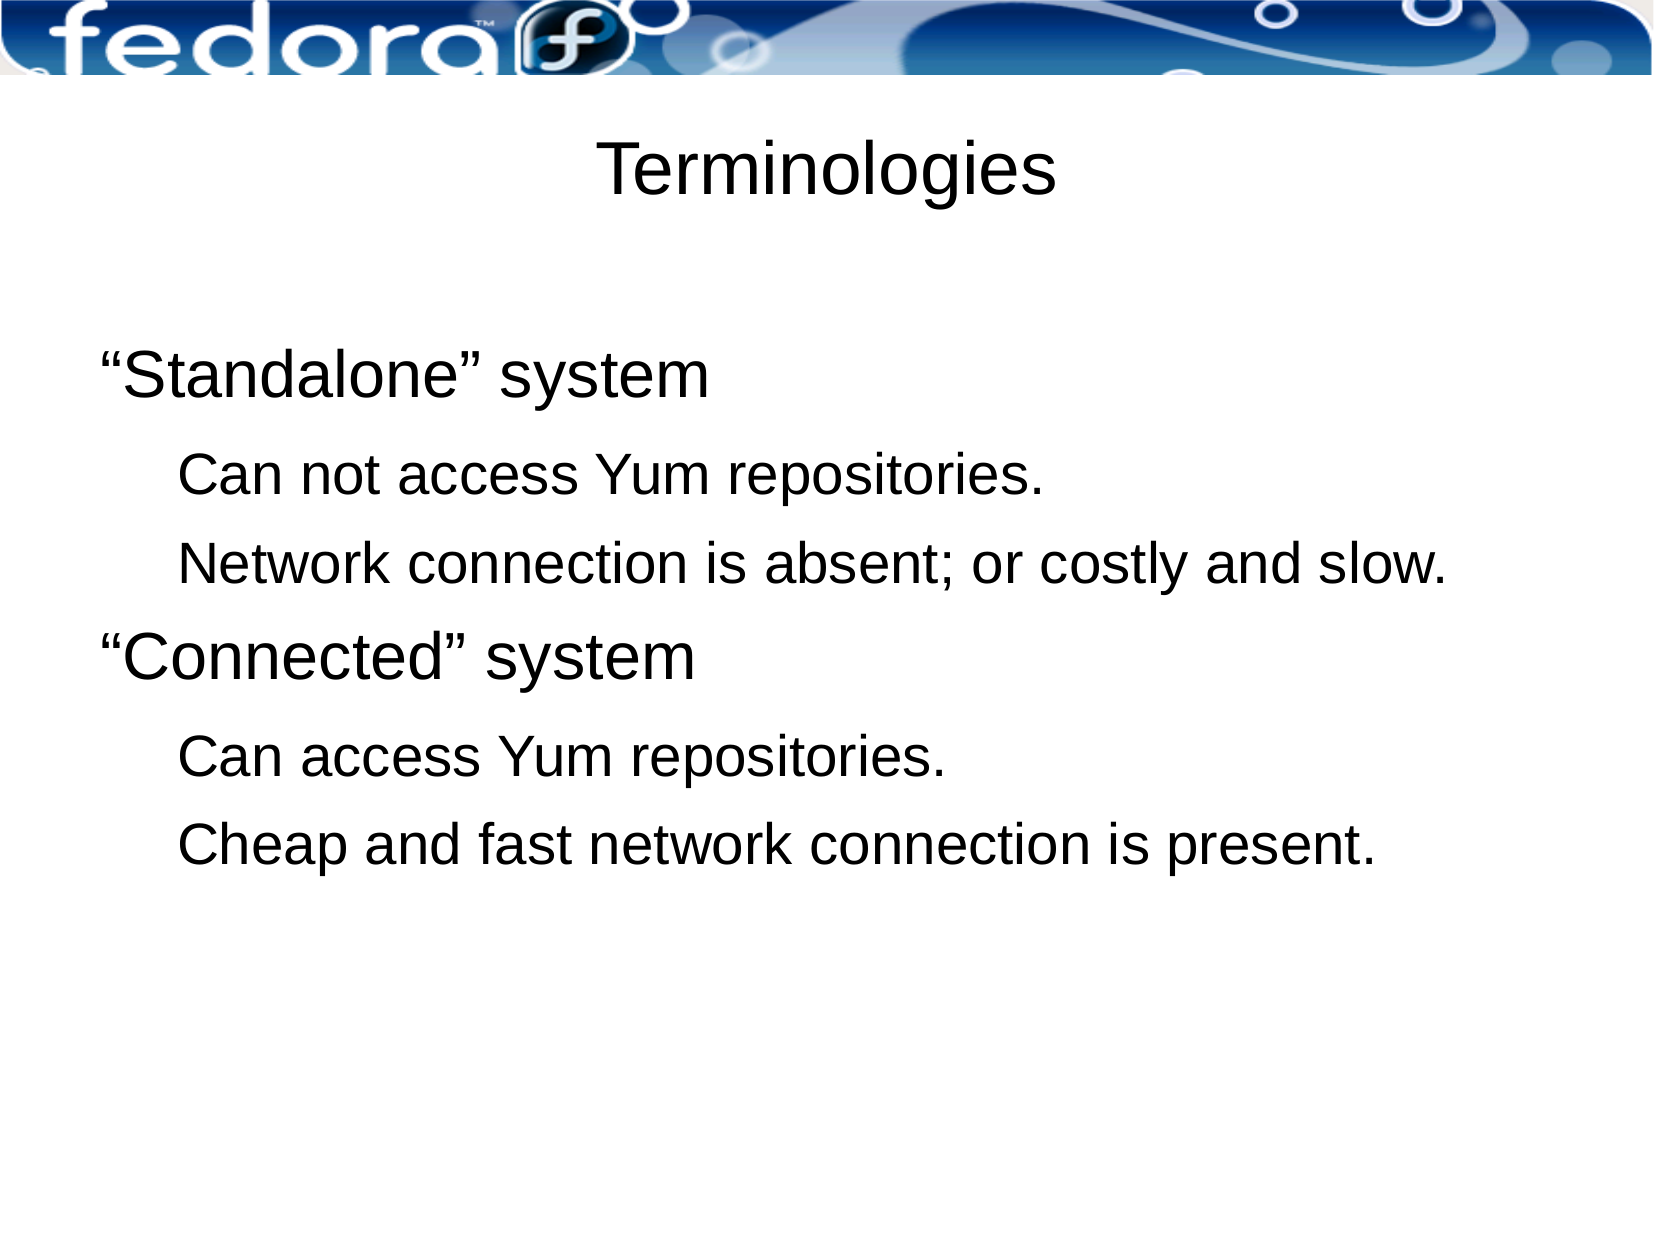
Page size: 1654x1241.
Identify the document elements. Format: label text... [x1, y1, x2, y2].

title Terminologies [82, 75, 1571, 263]
picture [0, 0, 1654, 76]
list “Standalone” system Can not access Yum repositories. Network connection is absent; or costly and slow. “Connected” system Can access Yum repositories. Cheap and fast network connection is present. [82, 337, 1571, 1163]
